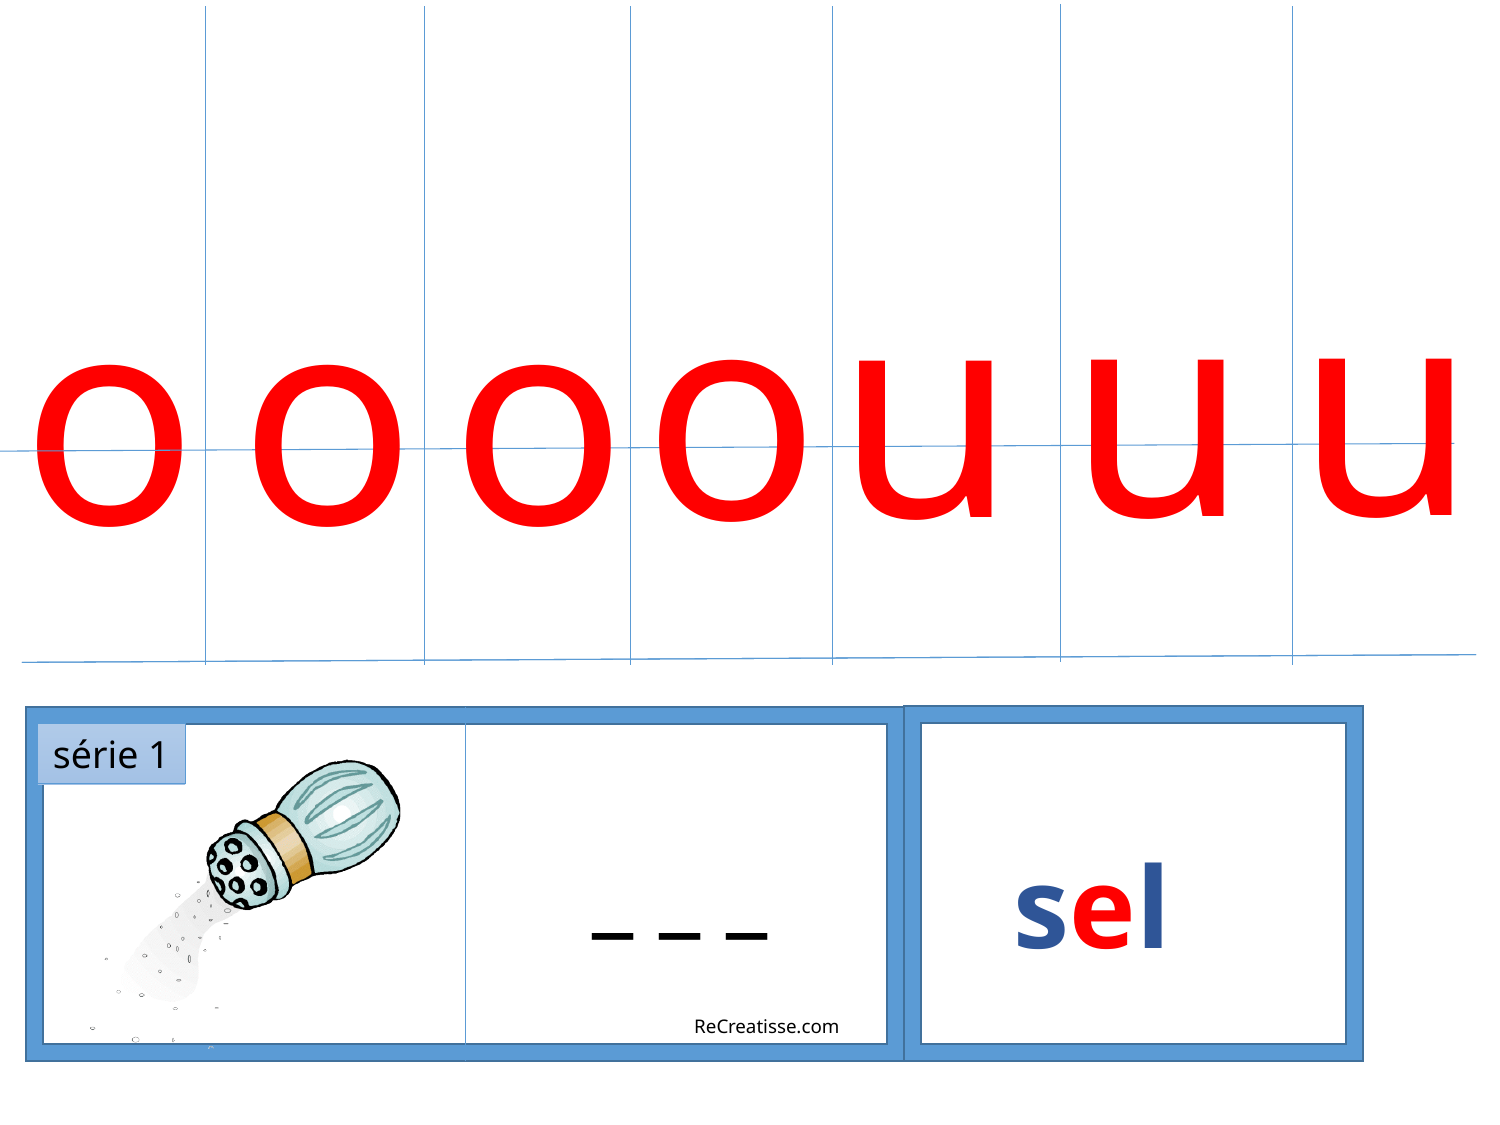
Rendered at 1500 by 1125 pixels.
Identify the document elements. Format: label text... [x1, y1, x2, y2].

text_box o [64, 386, 155, 450]
text_box _ _ _ [578, 817, 809, 952]
text_box o [206, 226, 213, 449]
text_box o [224, 226, 431, 591]
text_box série 1 [38, 724, 185, 784]
text_box o [435, 226, 668, 591]
text_box u [1282, 216, 1500, 581]
text_box o [206, 451, 213, 591]
text_box [26, 706, 1364, 1062]
text_box ReCreatisse.com [679, 1007, 854, 1045]
text_box u [1053, 217, 1286, 582]
text_box u [821, 219, 1054, 584]
text_box o [6, 451, 205, 591]
text_box sel [999, 829, 1186, 979]
picture [90, 759, 401, 1050]
text_box o [629, 220, 862, 585]
text_box o [6, 226, 205, 450]
text_box o [64, 451, 155, 506]
